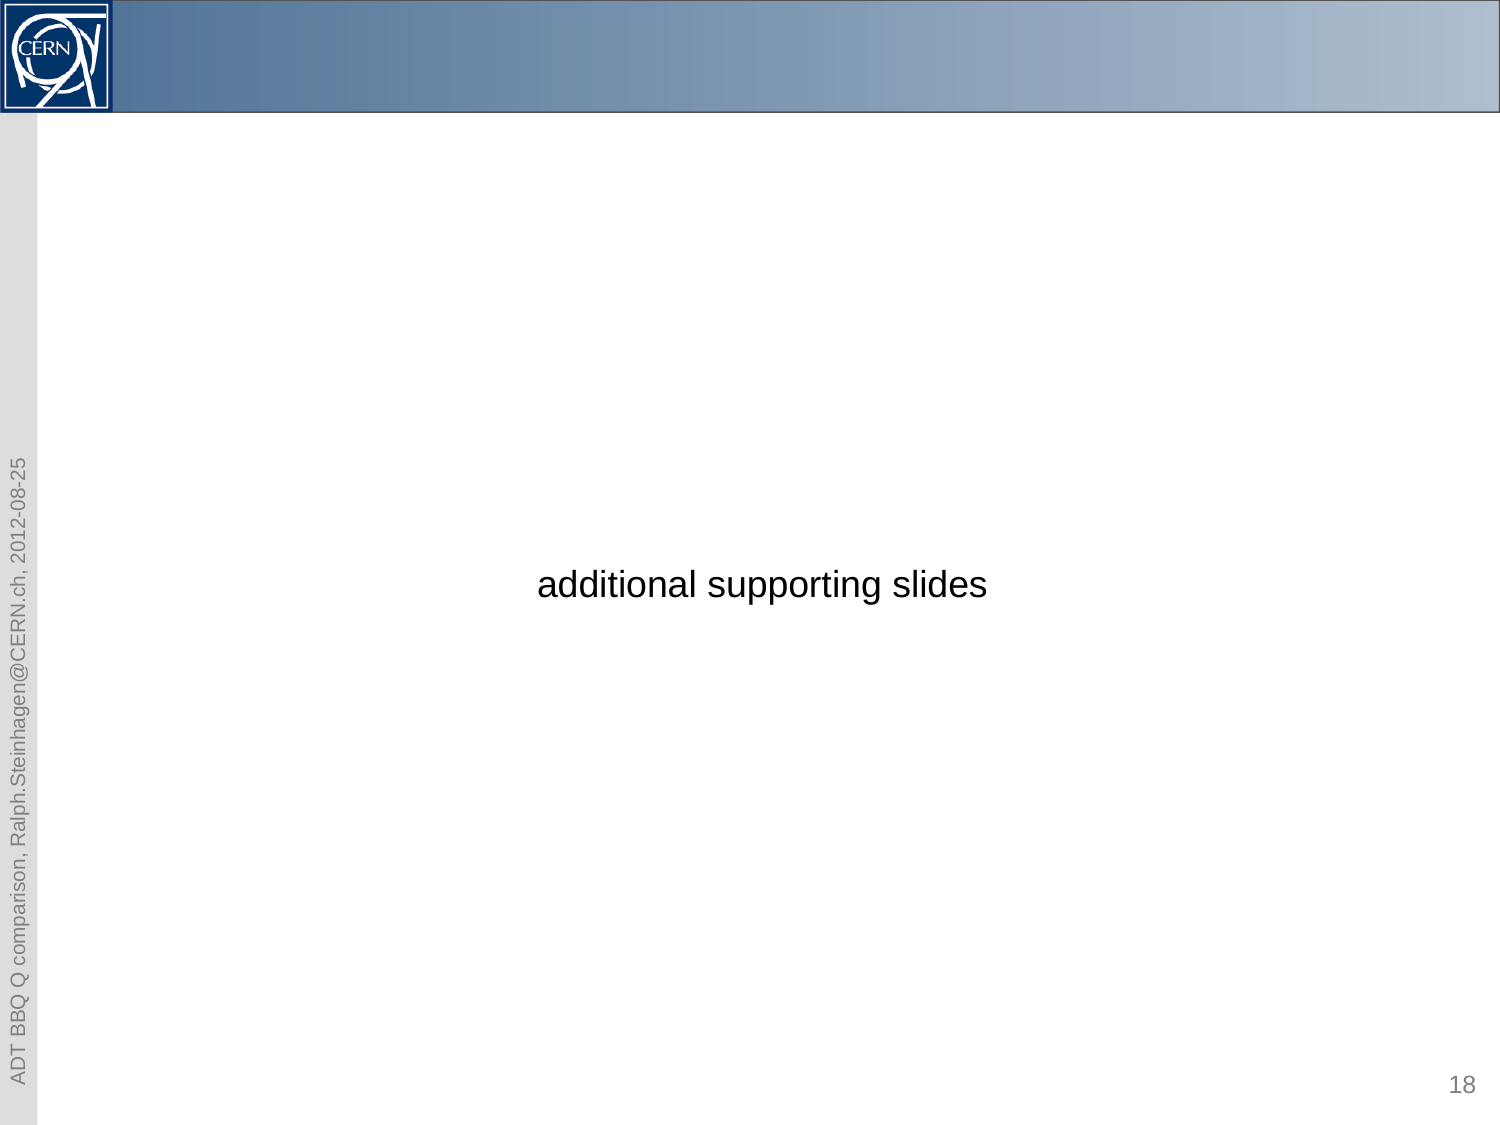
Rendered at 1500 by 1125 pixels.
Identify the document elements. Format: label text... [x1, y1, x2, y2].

picture [0, 0, 113, 113]
subtitle additional supporting slides [87, 137, 1438, 1030]
